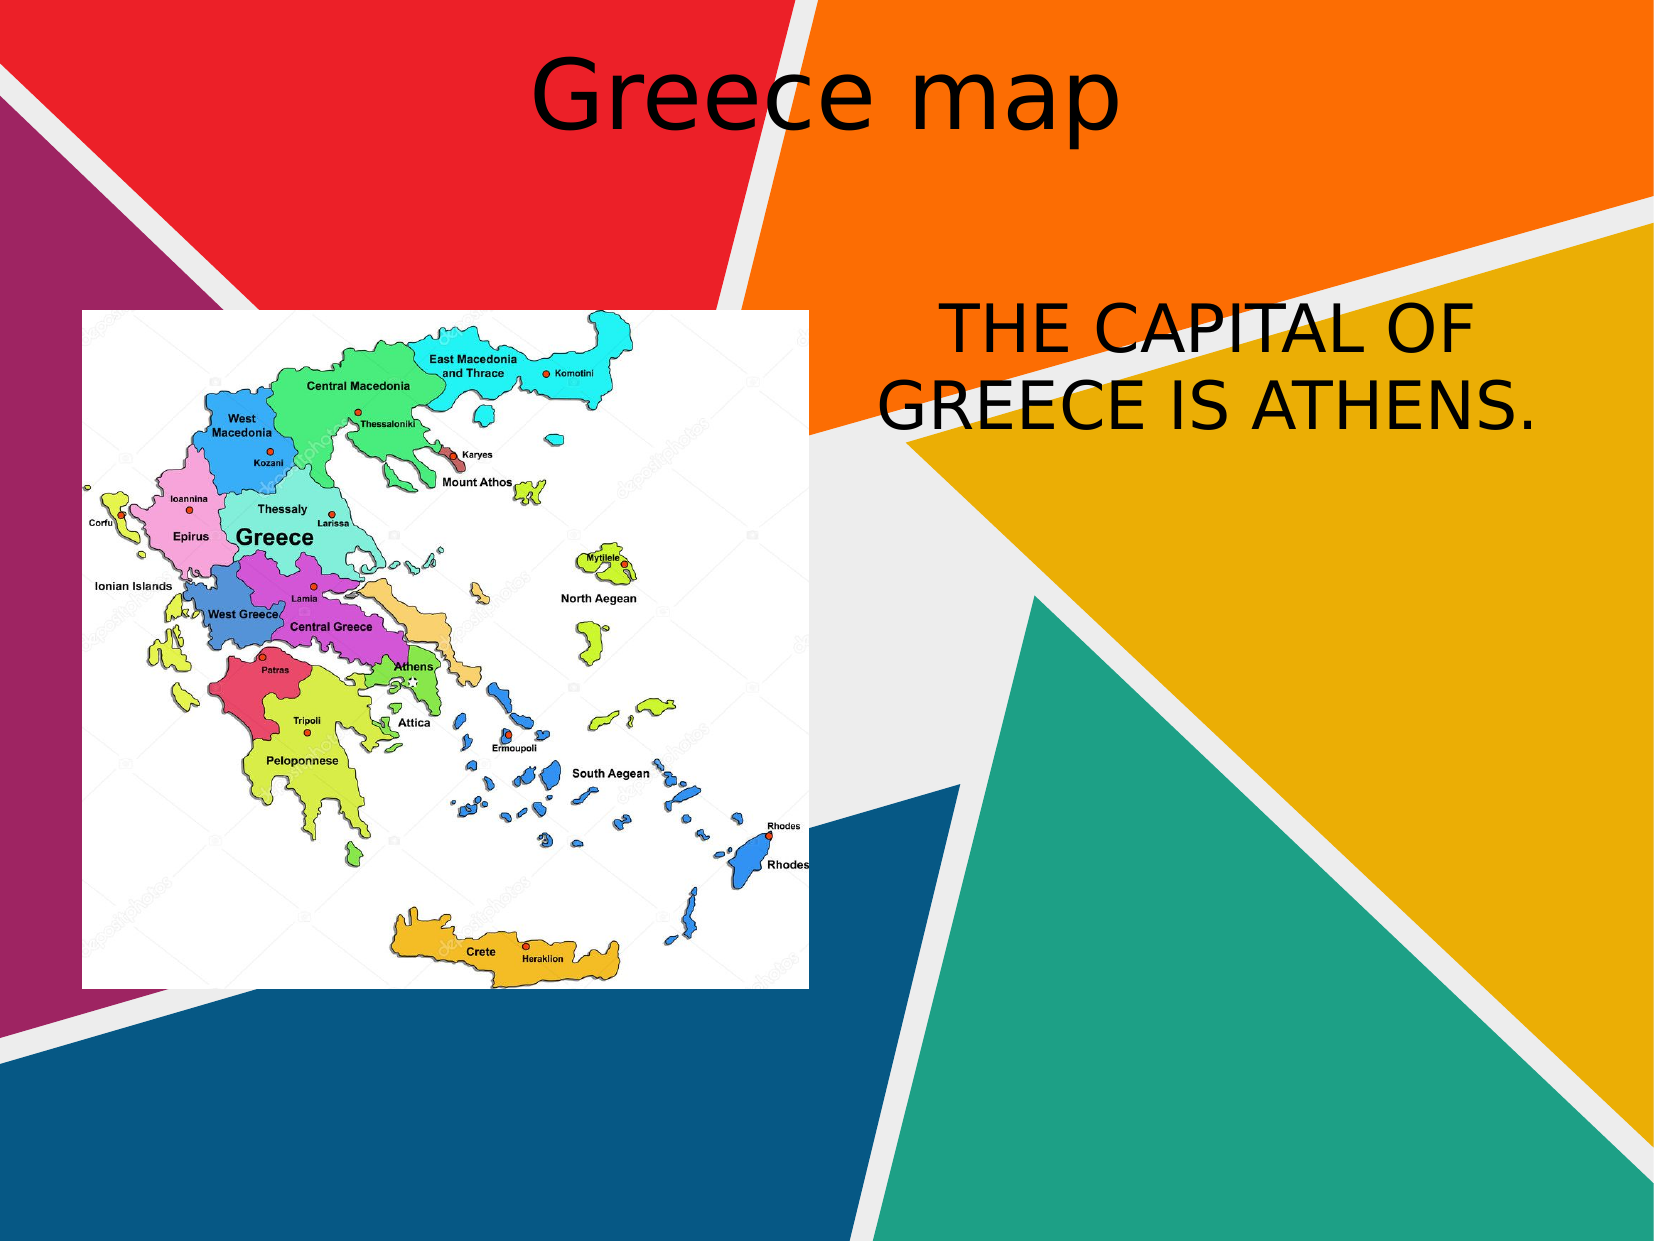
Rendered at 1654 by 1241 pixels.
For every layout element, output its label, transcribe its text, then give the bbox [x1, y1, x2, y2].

picture [82, 310, 809, 990]
title Greece map [82, 39, 1571, 267]
list THE CAPITAL OF GREECE IS ATHENS. [845, 290, 1572, 1010]
